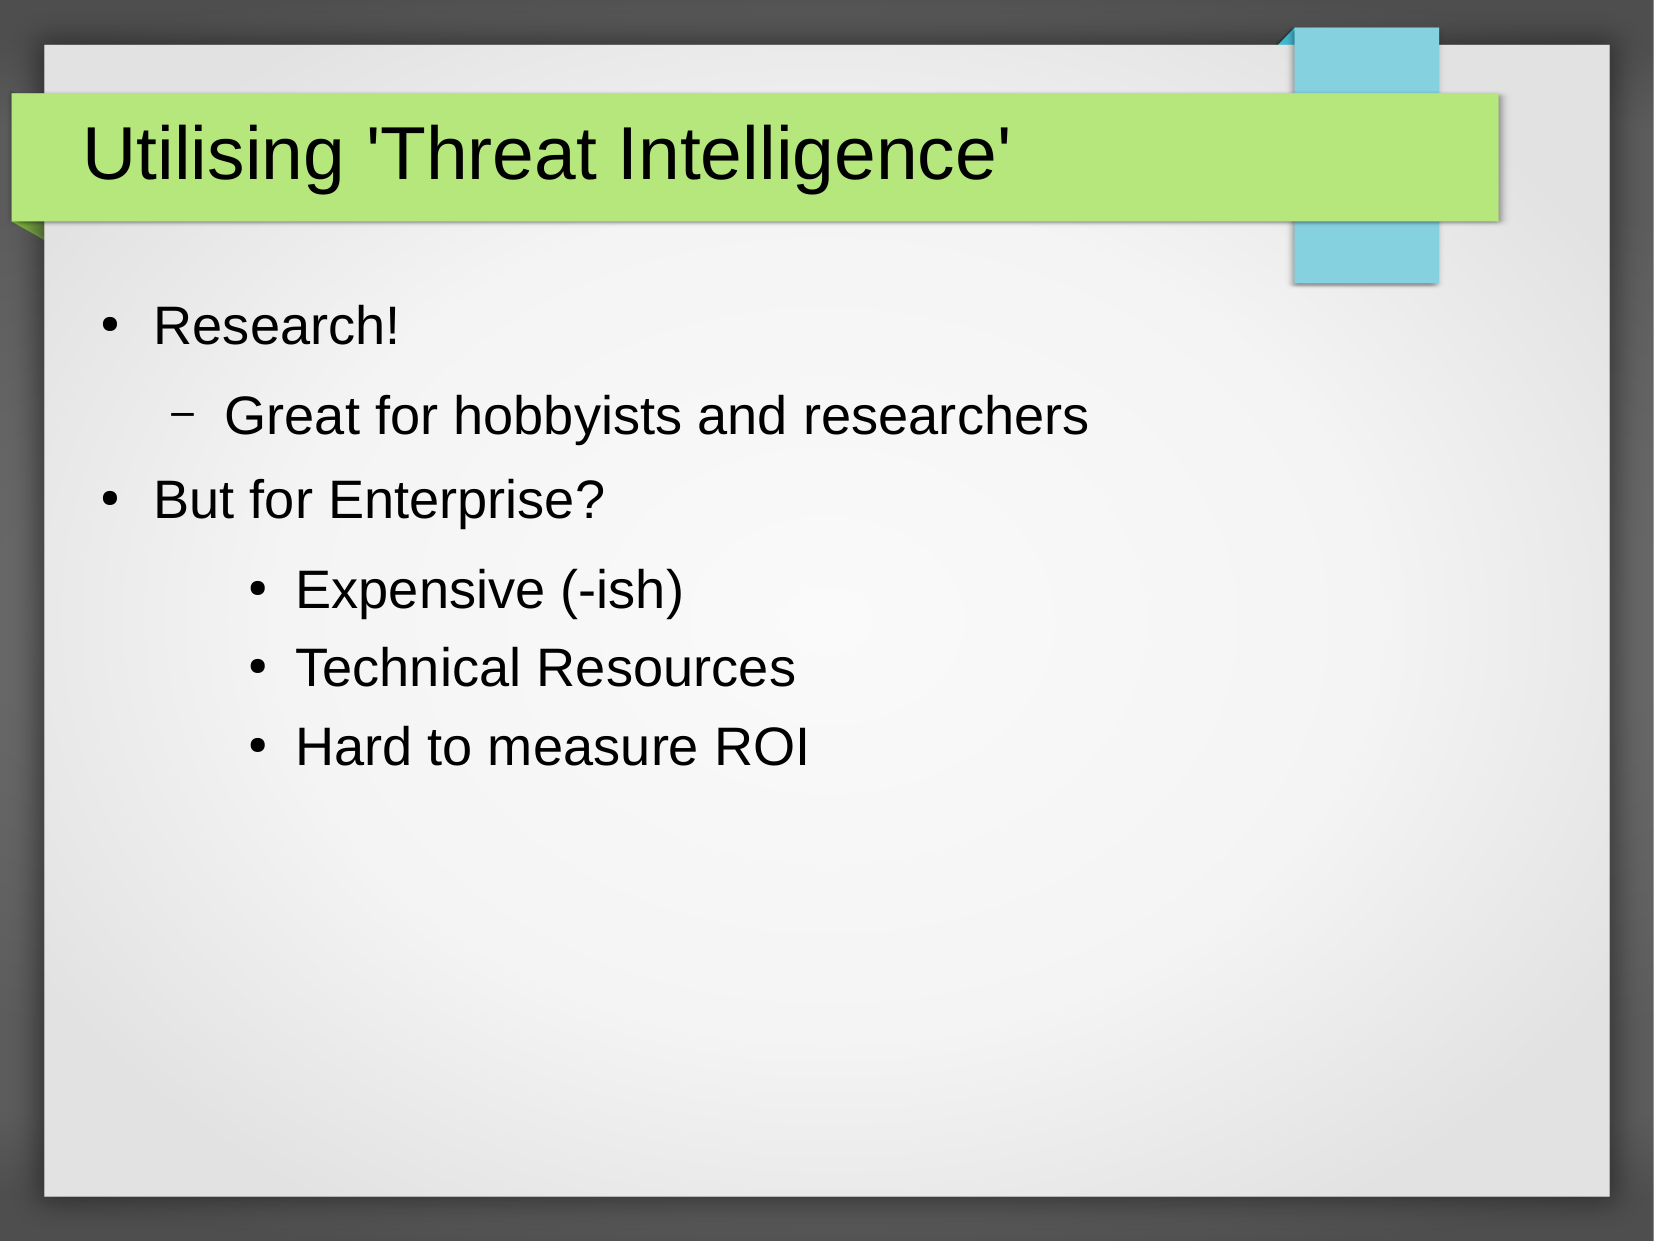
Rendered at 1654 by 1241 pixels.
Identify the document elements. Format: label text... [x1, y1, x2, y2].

title Utilising 'Threat Intelligence' [82, 94, 1264, 213]
picture [0, 0, 1654, 1241]
list Research! Great for hobbyists and researchers But for Enterprise? Expensive (-ish) Technical Resources Hard to measure ROI [82, 295, 1571, 1099]
